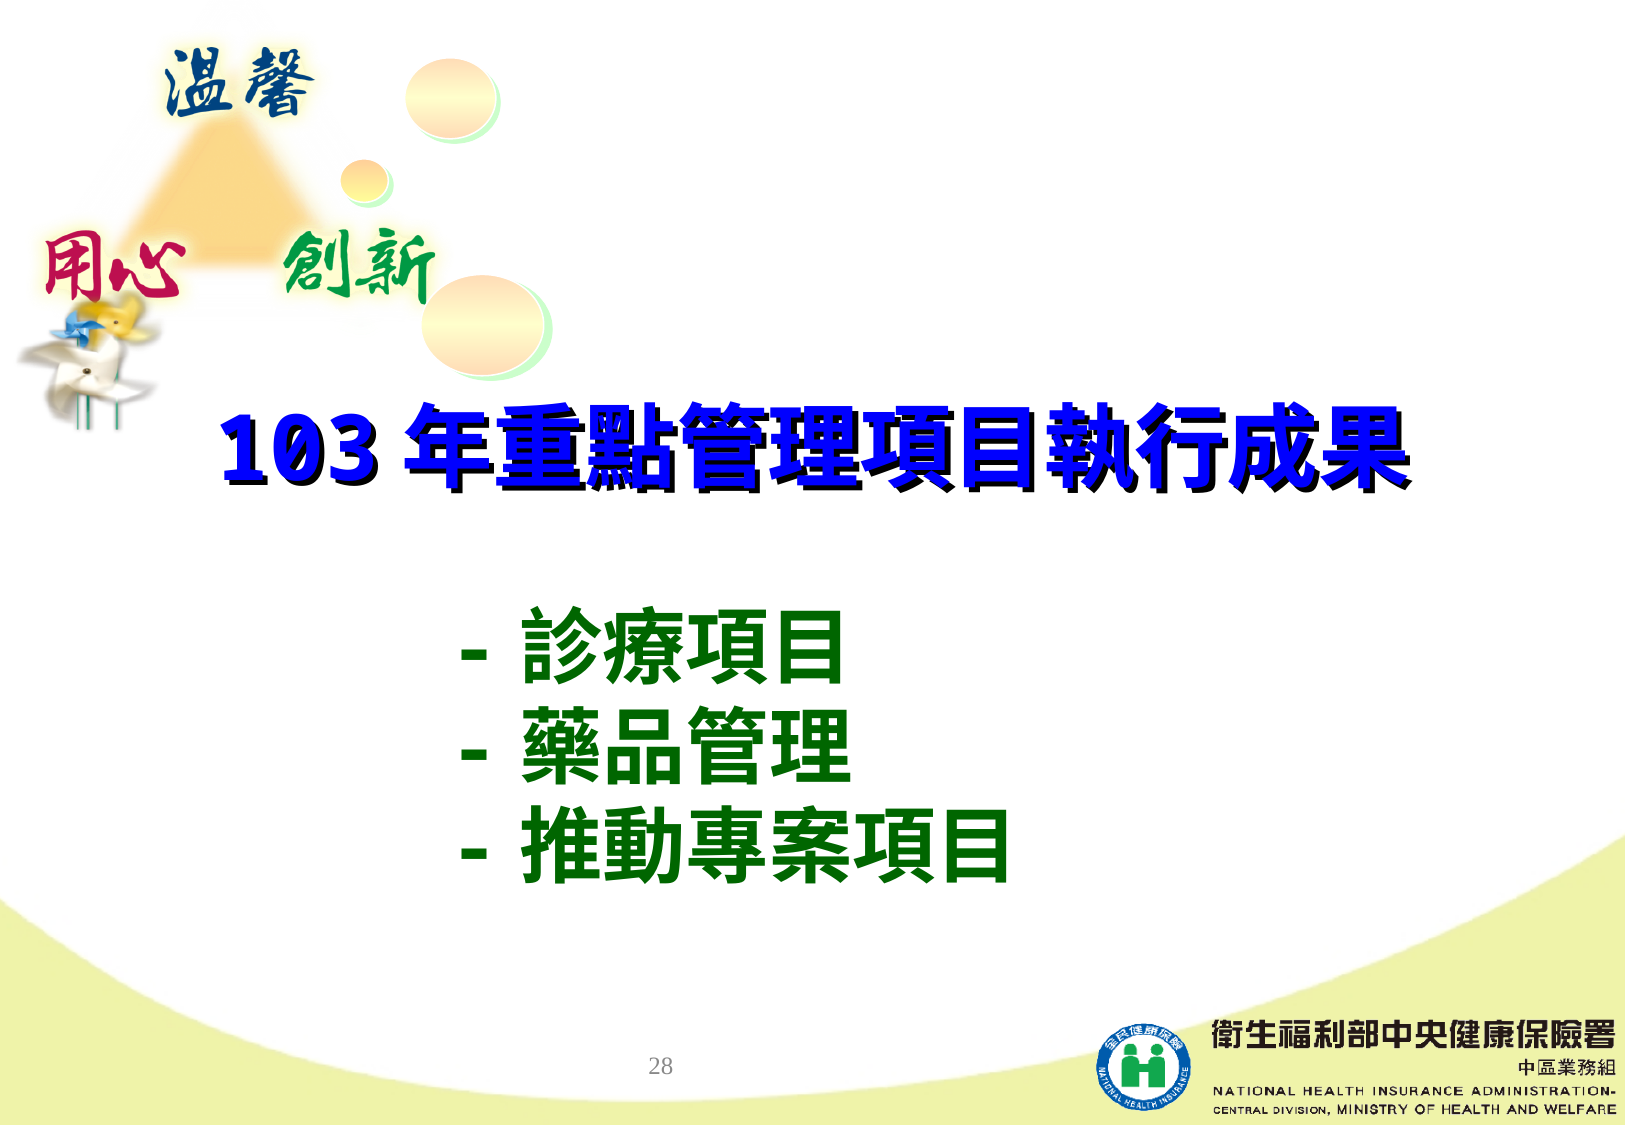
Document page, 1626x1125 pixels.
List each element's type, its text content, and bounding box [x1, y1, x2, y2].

text_box [633, 1034, 1013, 1095]
title 103年重點管理項目執行成果 [121, 349, 1504, 693]
text_box -診療項目 -藥品管理 -推動專案項目 [434, 586, 1262, 905]
